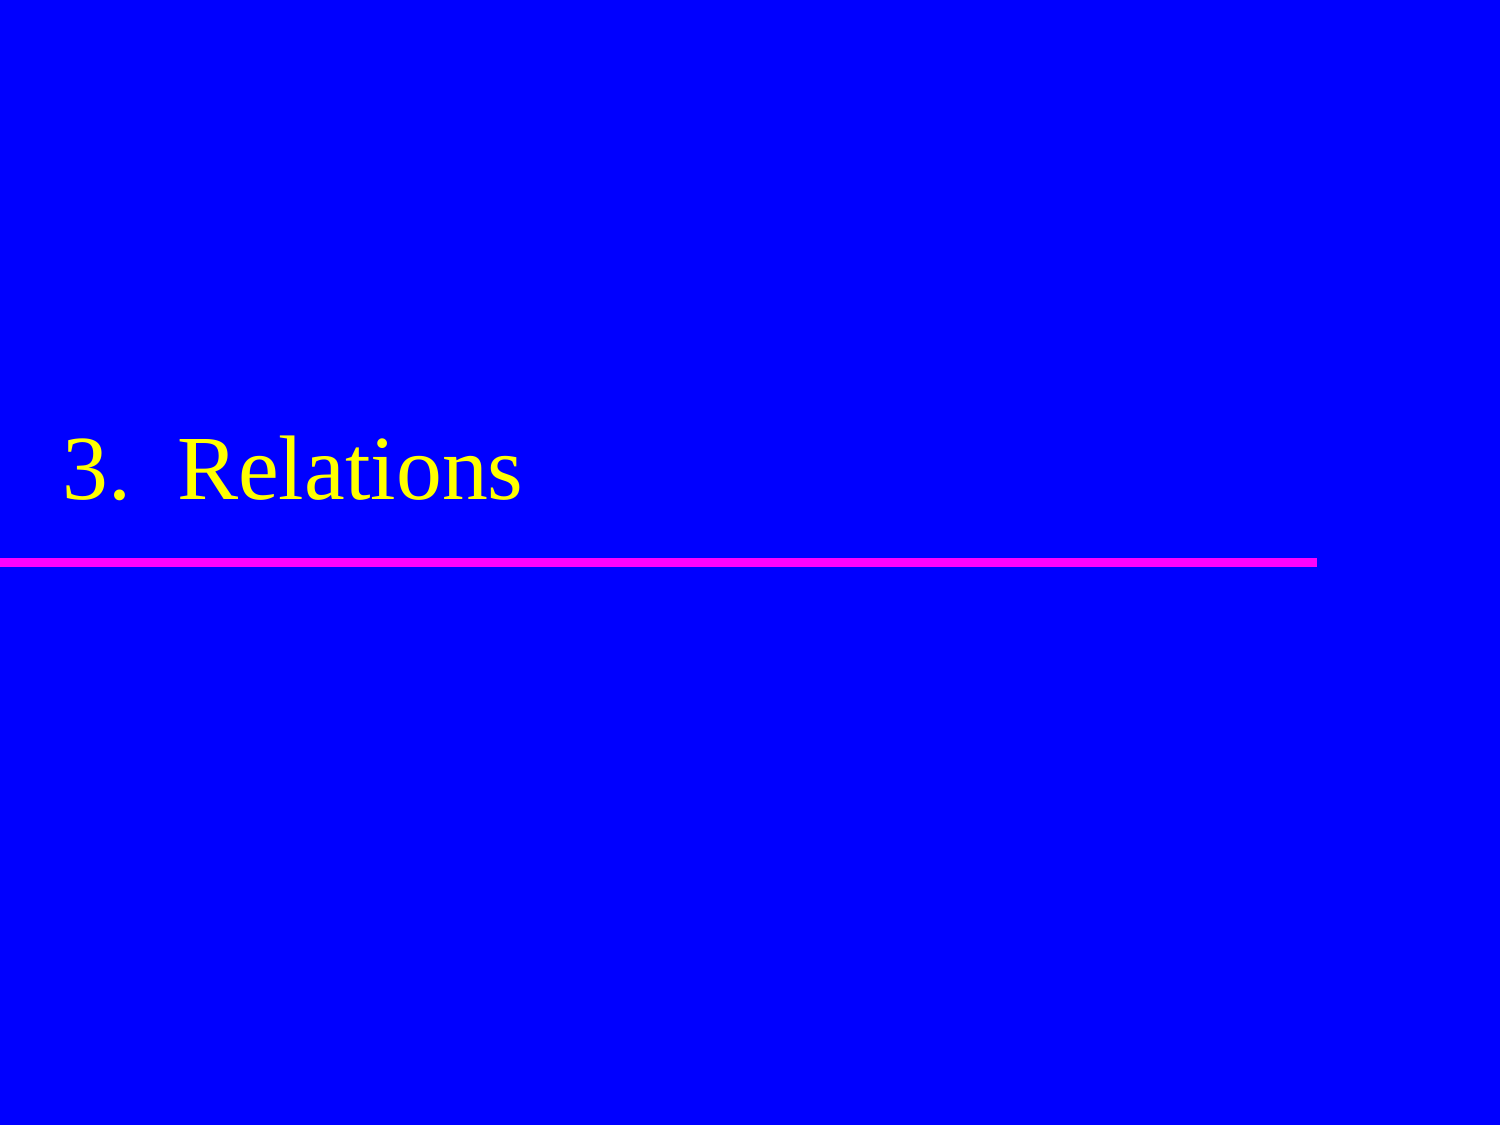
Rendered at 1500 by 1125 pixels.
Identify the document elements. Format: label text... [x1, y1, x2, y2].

title 3. Relations [62, 374, 1338, 563]
